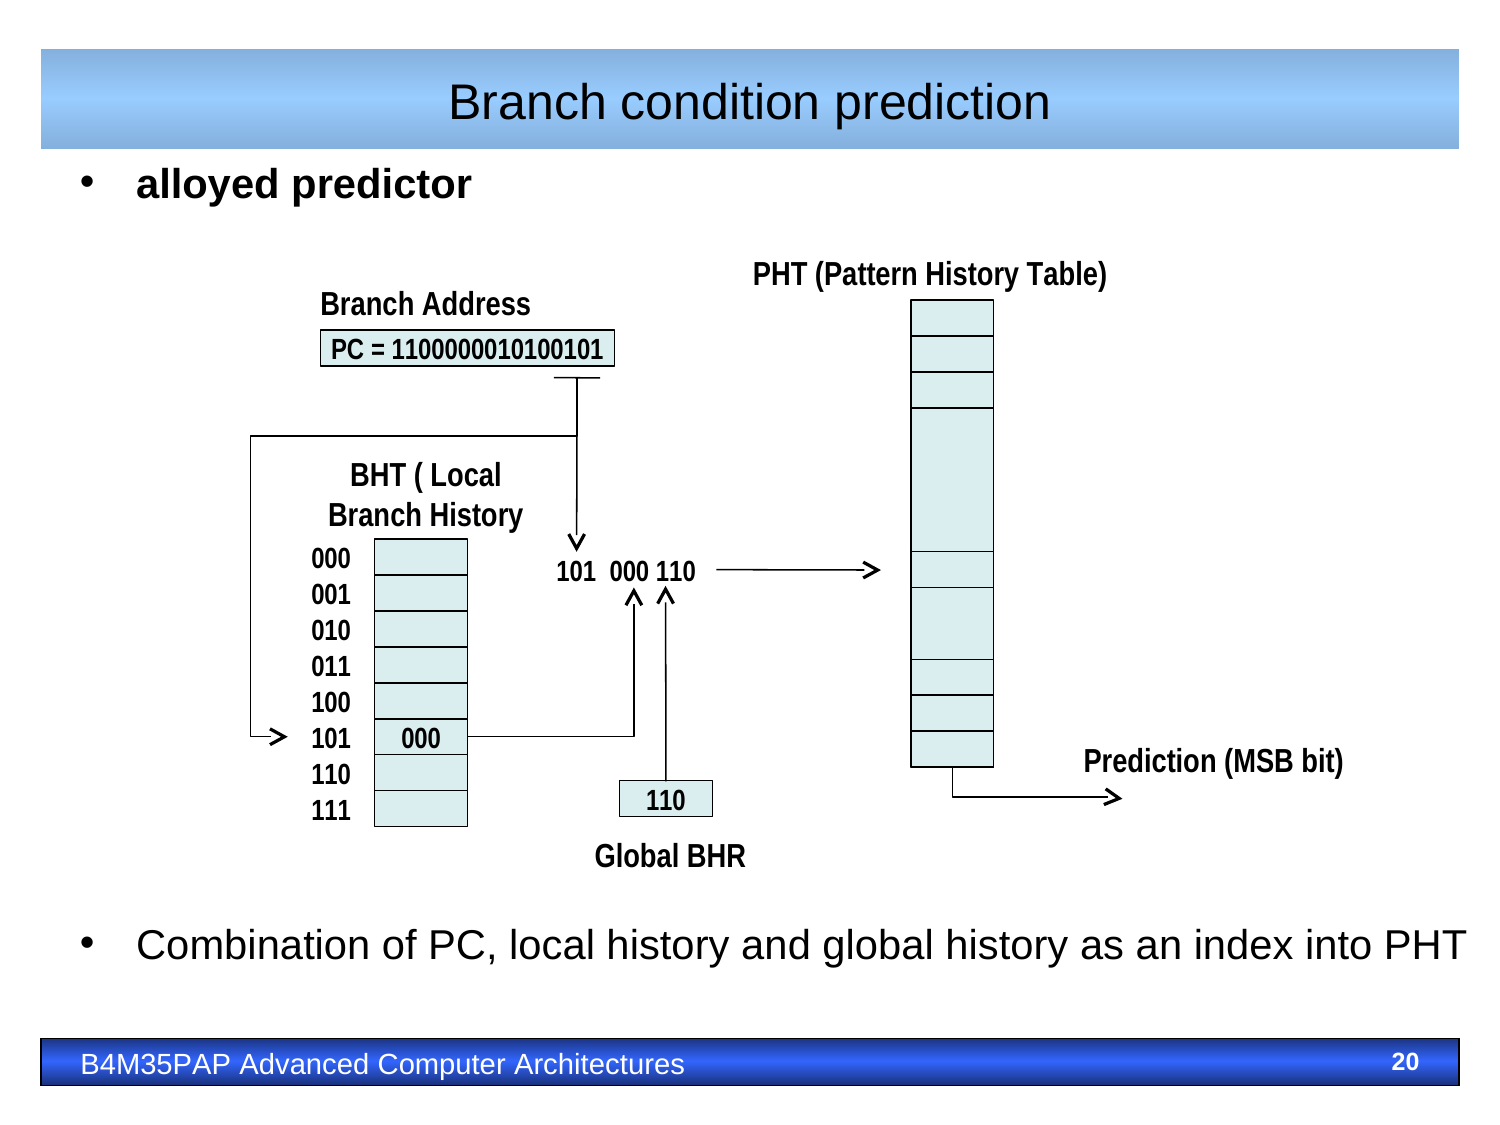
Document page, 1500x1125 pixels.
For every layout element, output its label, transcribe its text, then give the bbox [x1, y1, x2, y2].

text_box Prediction (MSB bit) [1068, 731, 1359, 787]
text_box [375, 538, 468, 719]
text_box 000 [375, 719, 468, 754]
text_box 101 [287, 718, 375, 754]
text_box 110 [619, 780, 713, 817]
text_box 001 [287, 575, 375, 610]
text_box PC = 1100000010100101 [320, 329, 615, 366]
text_box Global BHR [532, 826, 809, 882]
text_box 011 [287, 646, 375, 682]
text_box 101 000 110 [550, 551, 718, 588]
list alloyed predictor Combination of PC, local history and global history as an index into PHT [64, 148, 1500, 1000]
text_box Branch Address [287, 274, 565, 330]
title Branch condition prediction [41, 49, 1459, 149]
text_box [911, 300, 994, 768]
text_box 111 [287, 790, 374, 827]
text_box 000 [287, 538, 375, 575]
text_box BHT ( Local Branch History Table) [287, 445, 565, 582]
text_box 100 [287, 682, 375, 718]
text_box 110 [287, 754, 374, 790]
text_box 010 [287, 610, 375, 646]
text_box [374, 754, 468, 827]
text_box PHT (Pattern History Table) [738, 244, 1123, 300]
